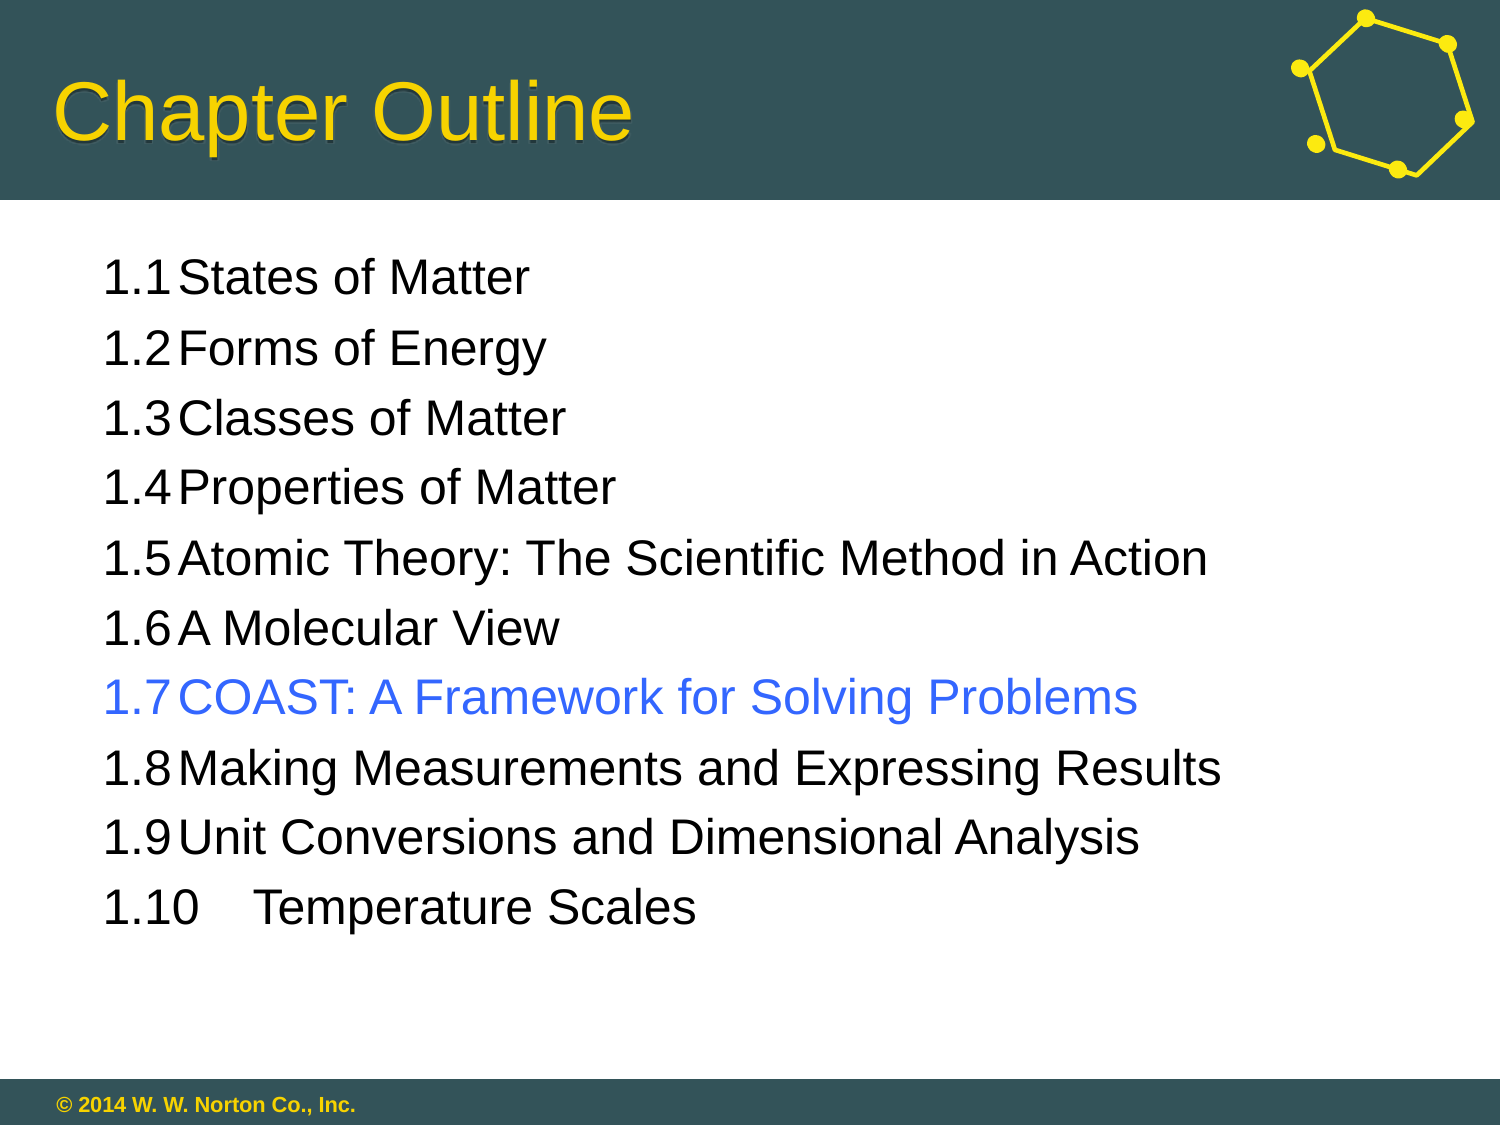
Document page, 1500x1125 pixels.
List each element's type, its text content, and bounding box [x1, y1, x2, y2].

list 1.1 States of Matter 1.2 Forms of Energy 1.3 Classes of Matter 1.4 Properties of Matter 1.5 Atomic Theory: The Scientific Method in Action 1.6 A Molecular View 1.7 COAST: A Framework for Solving Problems 1.8 Making Measurements and Expressing Results 1.9 Unit Conversions and Dimensional Analysis 1.10 Temperature Scales [87, 237, 1425, 1013]
title Chapter Outline [37, 19, 1225, 195]
